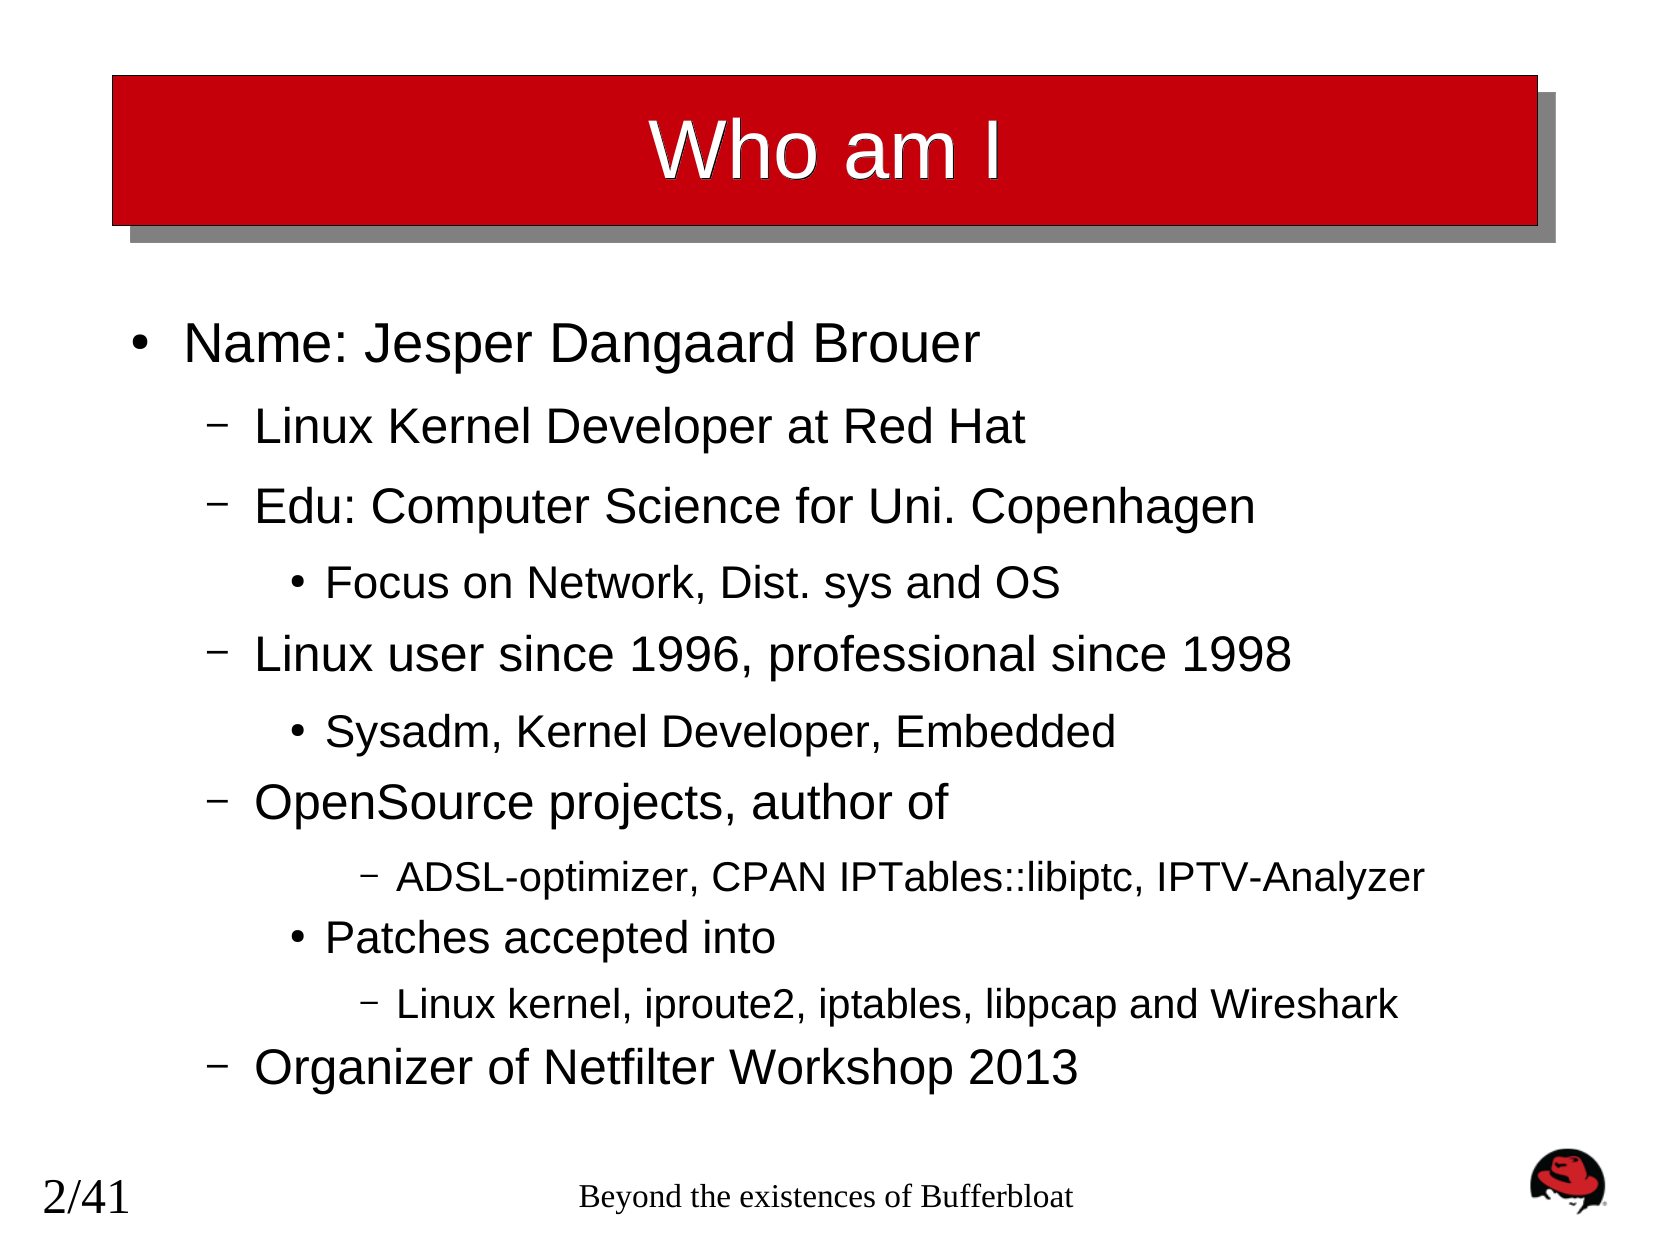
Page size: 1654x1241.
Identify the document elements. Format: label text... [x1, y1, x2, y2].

picture [1529, 1146, 1613, 1224]
title Who am I [116, 46, 1538, 254]
list Name: Jesper Dangaard Brouer Linux Kernel Developer at Red Hat Edu: Computer Science for Uni. Copenhagen Focus on Network, Dist. sys and OS Linux user since 1996, professional since 1998 Sysadm, Kernel Developer, Embedded OpenSource projects, author of ADSL-optimizer, CPAN IPTables::libiptc, IPTV-Analyzer Patches accepted into Linux kernel, iproute2, iptables, libpcap and Wireshark Organizer of Netfilter Workshop 2013 [112, 311, 1538, 1100]
